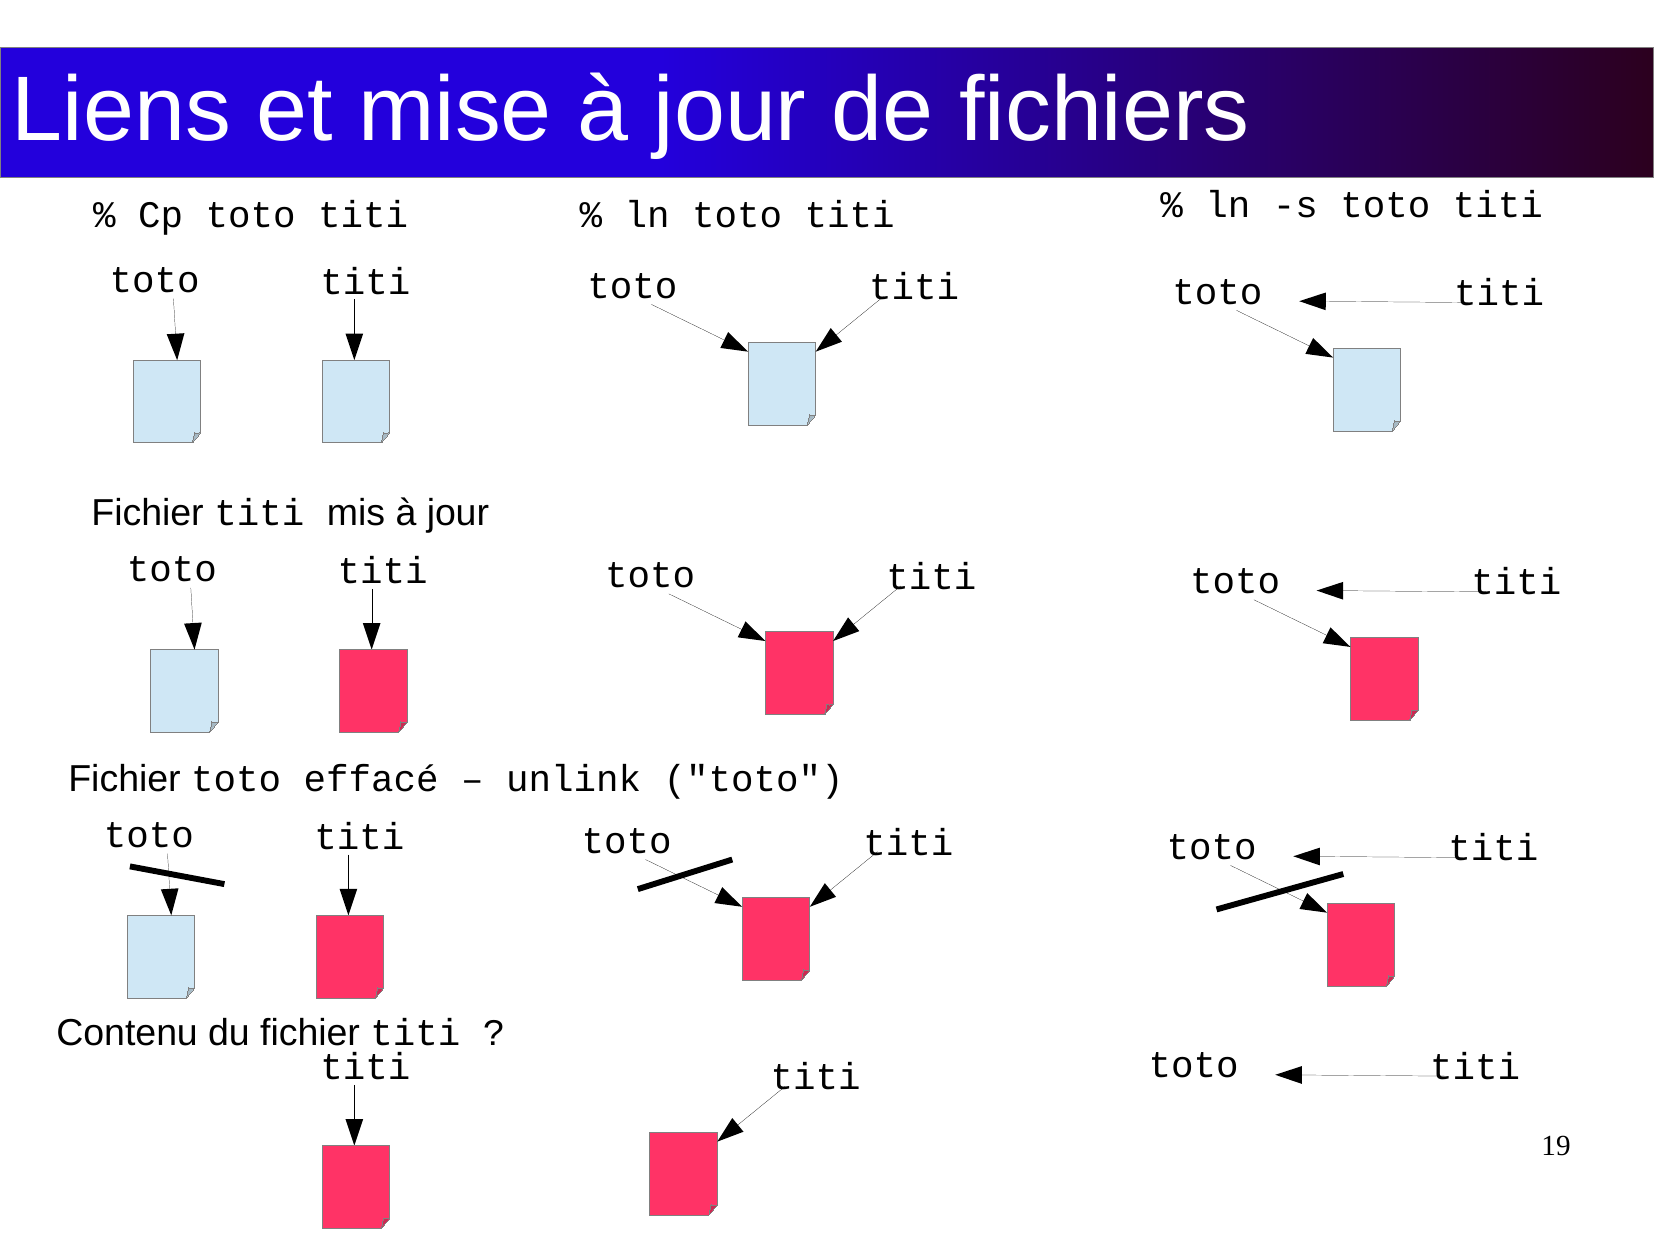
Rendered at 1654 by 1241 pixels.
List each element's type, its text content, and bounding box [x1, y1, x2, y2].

text_box titi [305, 1041, 426, 1099]
text_box toto [94, 253, 215, 312]
text_box [339, 649, 408, 733]
text_box [322, 1145, 390, 1229]
text_box toto [1133, 1039, 1254, 1097]
text_box [742, 897, 810, 981]
text_box toto [112, 543, 232, 601]
text_box titi [322, 545, 443, 603]
text_box toto [590, 549, 710, 607]
text_box % ln -s toto titi [1145, 178, 1558, 237]
text_box titi [755, 1051, 876, 1109]
text_box [748, 342, 816, 426]
text_box [316, 915, 384, 999]
text_box titi [871, 550, 992, 609]
text_box toto [1175, 555, 1295, 613]
text_box toto [1157, 265, 1278, 324]
text_box titi [848, 816, 969, 874]
text_box Fichier toto effacé – unlink ("toto") [53, 750, 945, 811]
text_box [1333, 348, 1401, 432]
text_box [649, 1132, 718, 1216]
text_box toto [566, 814, 687, 873]
text_box titi [305, 255, 426, 314]
text_box Fichier titi mis à jour [76, 484, 597, 545]
text_box [127, 915, 195, 999]
text_box titi [1415, 1040, 1536, 1099]
title Liens et mise à jour de fichiers [11, 5, 1642, 213]
text_box % ln toto titi [564, 188, 910, 247]
text_box titi [854, 261, 975, 319]
text_box [133, 360, 201, 443]
text_box [1350, 637, 1419, 721]
text_box toto [1151, 820, 1272, 879]
text_box Contenu du fichier titi ? [41, 1003, 934, 1065]
text_box titi [1456, 556, 1577, 615]
text_box [1327, 903, 1395, 987]
text_box toto [572, 259, 693, 318]
text_box [322, 360, 390, 443]
text_box titi [299, 810, 420, 869]
text_box % Cp toto titi [78, 188, 423, 247]
text_box titi [1439, 267, 1560, 325]
text_box [150, 649, 219, 733]
text_box [765, 631, 834, 715]
text_box titi [1433, 822, 1554, 880]
text_box toto [88, 809, 209, 867]
